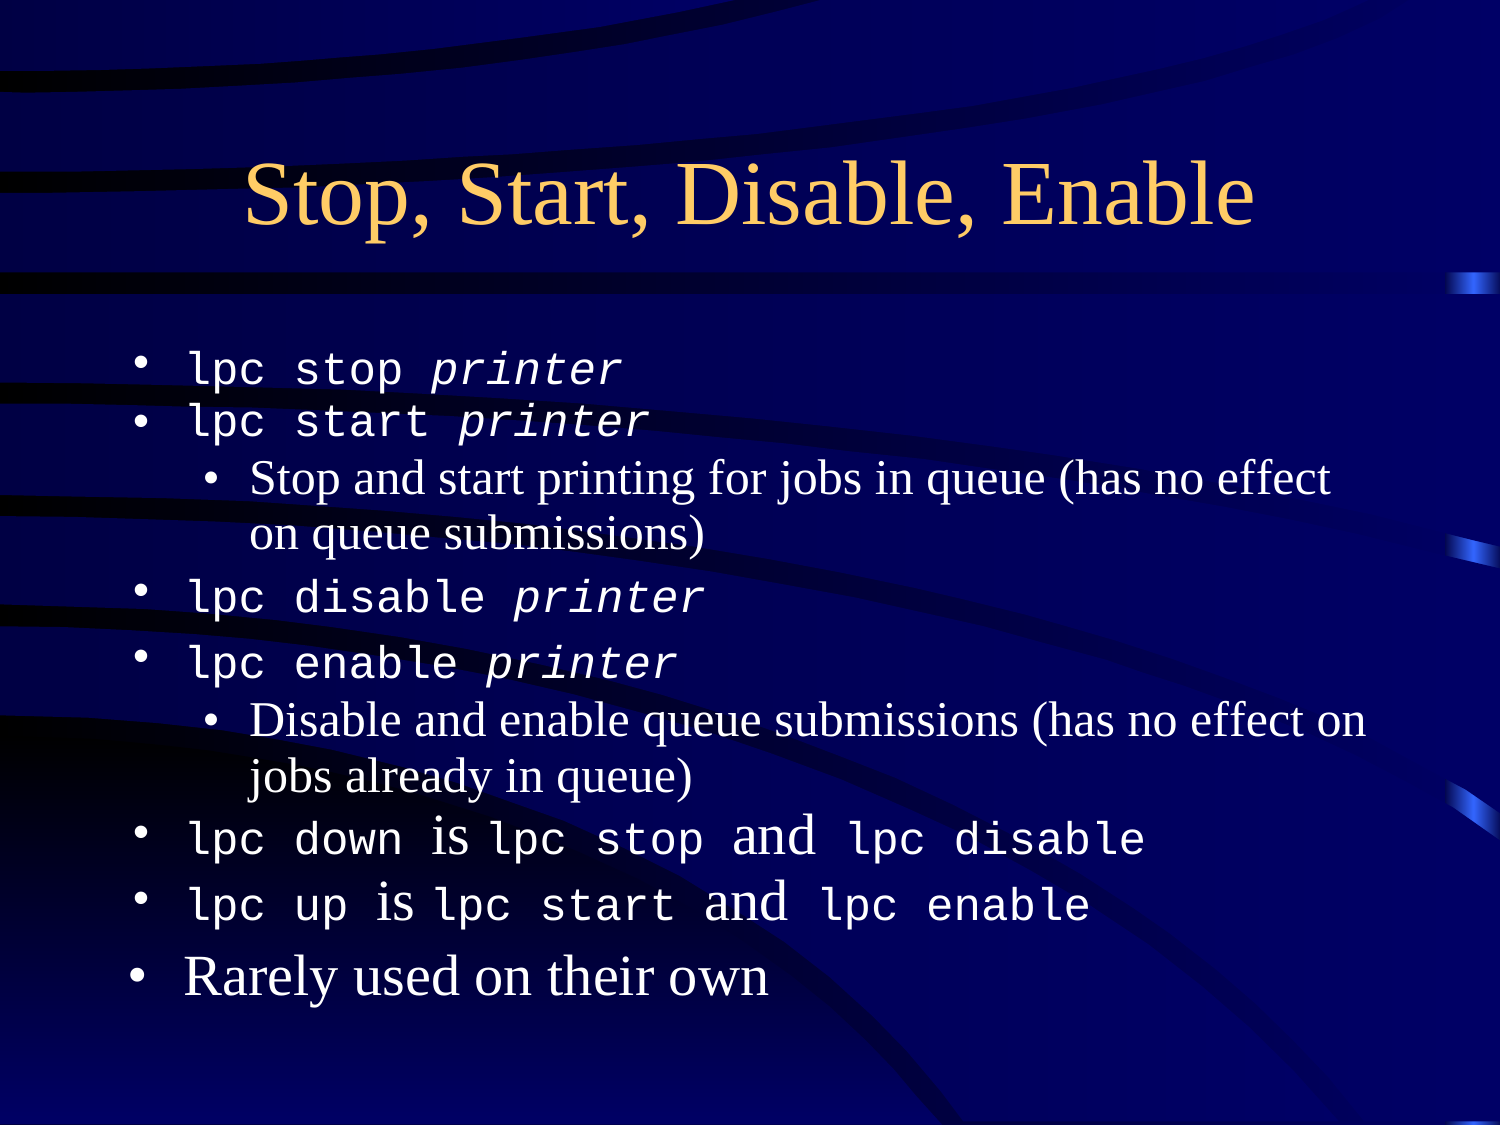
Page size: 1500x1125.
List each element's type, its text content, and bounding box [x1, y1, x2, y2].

title Stop, Start, Disable, Enable [112, 99, 1388, 288]
list lpc stop printer lpc start printer Stop and start printing for jobs in queue (has no effect on queue submissions) lpc disable printer lpc enable printer Disable and enable queue submissions (has no effect on jobs already in queue) lpc down is lpc stop and lpc disable lpc up is lpc start and lpc enable Rarely used on their own [112, 324, 1388, 1015]
